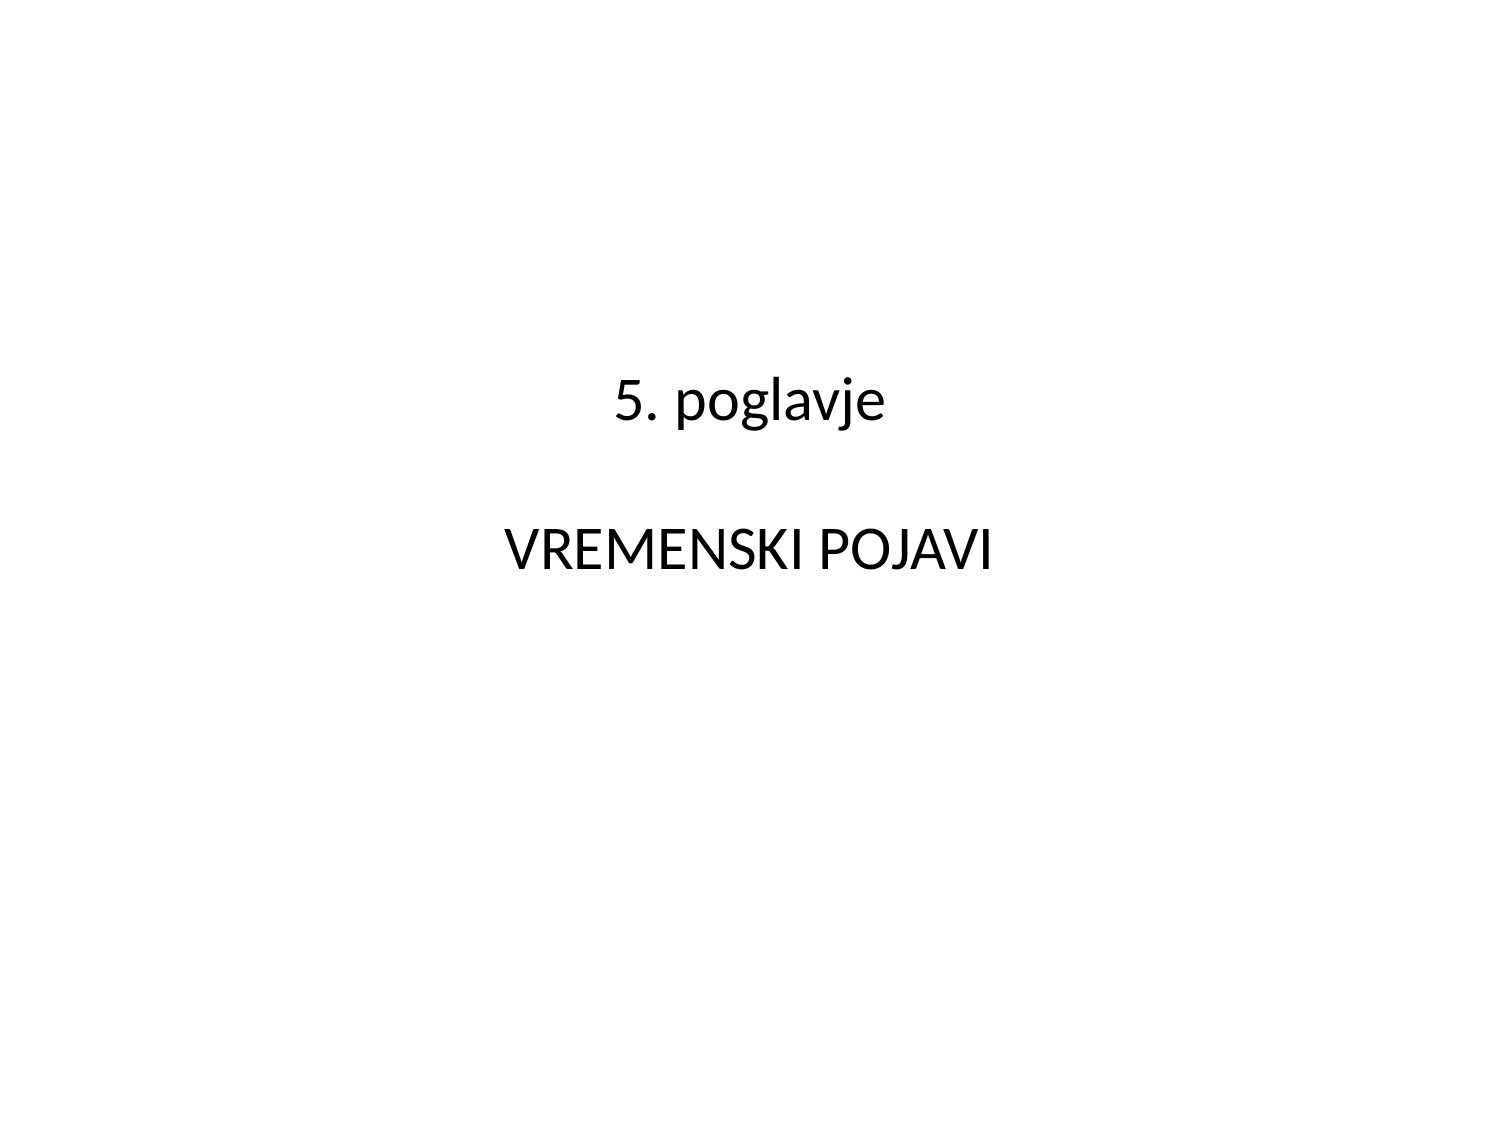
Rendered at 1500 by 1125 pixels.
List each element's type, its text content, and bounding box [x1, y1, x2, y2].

title 5. poglavje VREMENSKI POJAVI [112, 349, 1388, 591]
